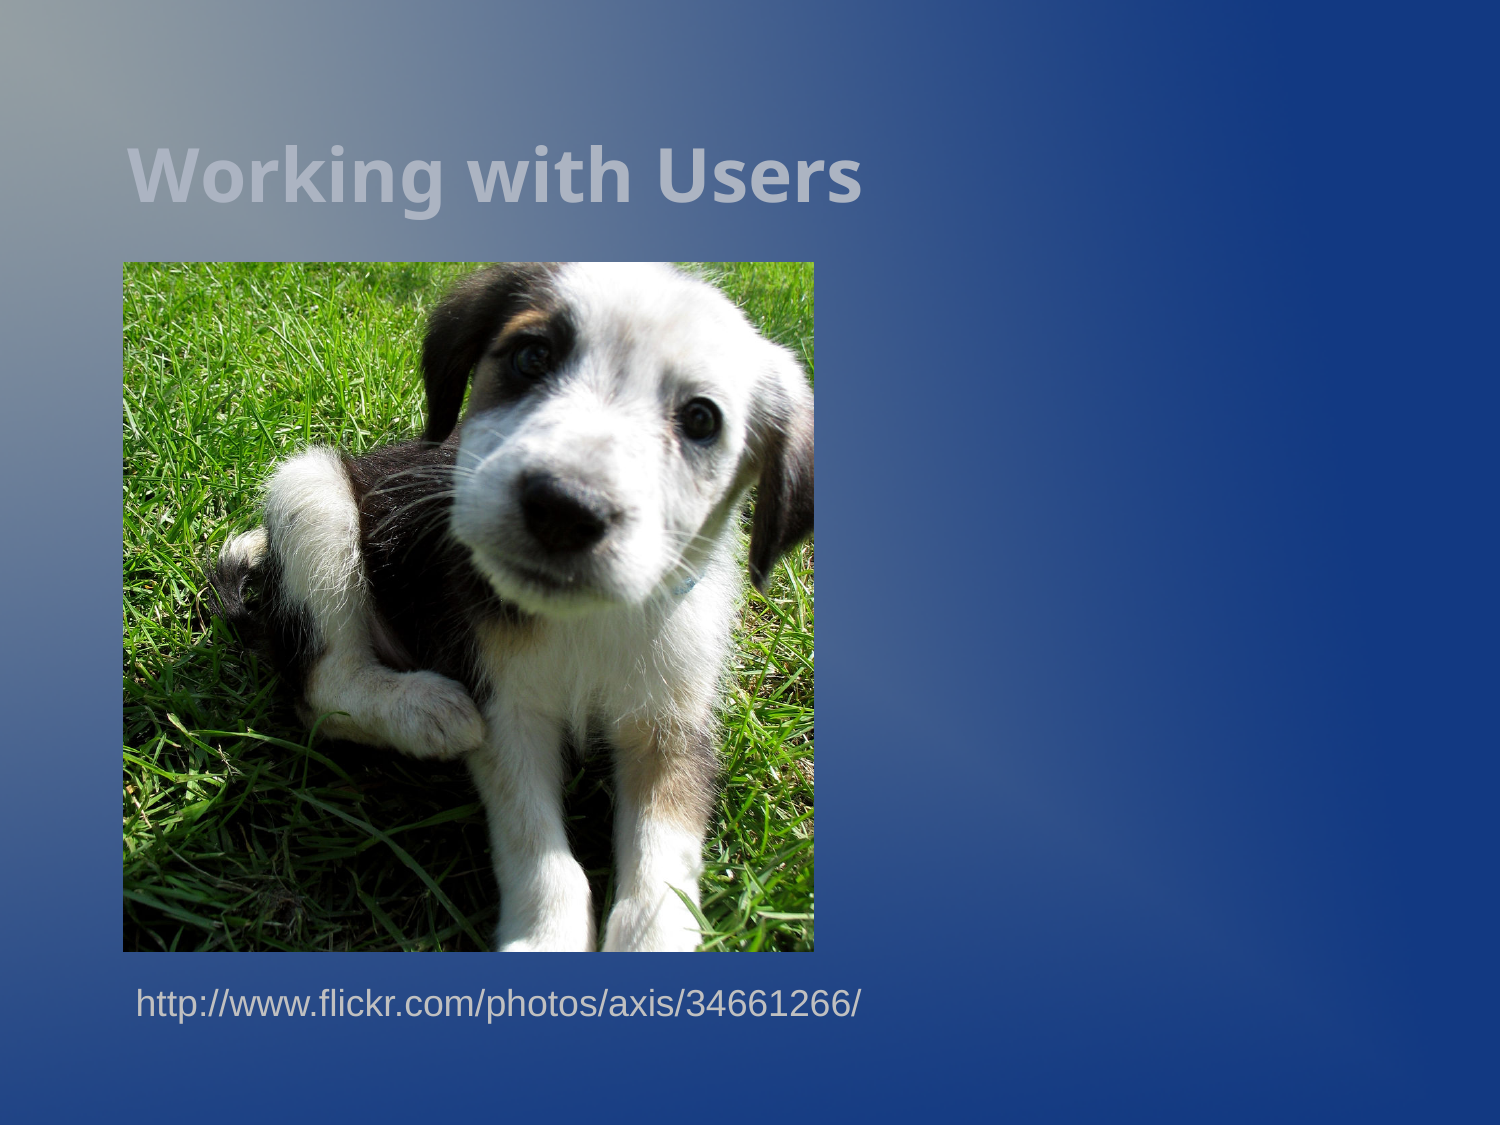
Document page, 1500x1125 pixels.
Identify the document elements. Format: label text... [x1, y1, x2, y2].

picture [0, 0, 1500, 1125]
title Working with Users [75, 14, 1425, 233]
text_box http://www.flickr.com/photos/axis/34661266/ [120, 975, 1036, 1032]
